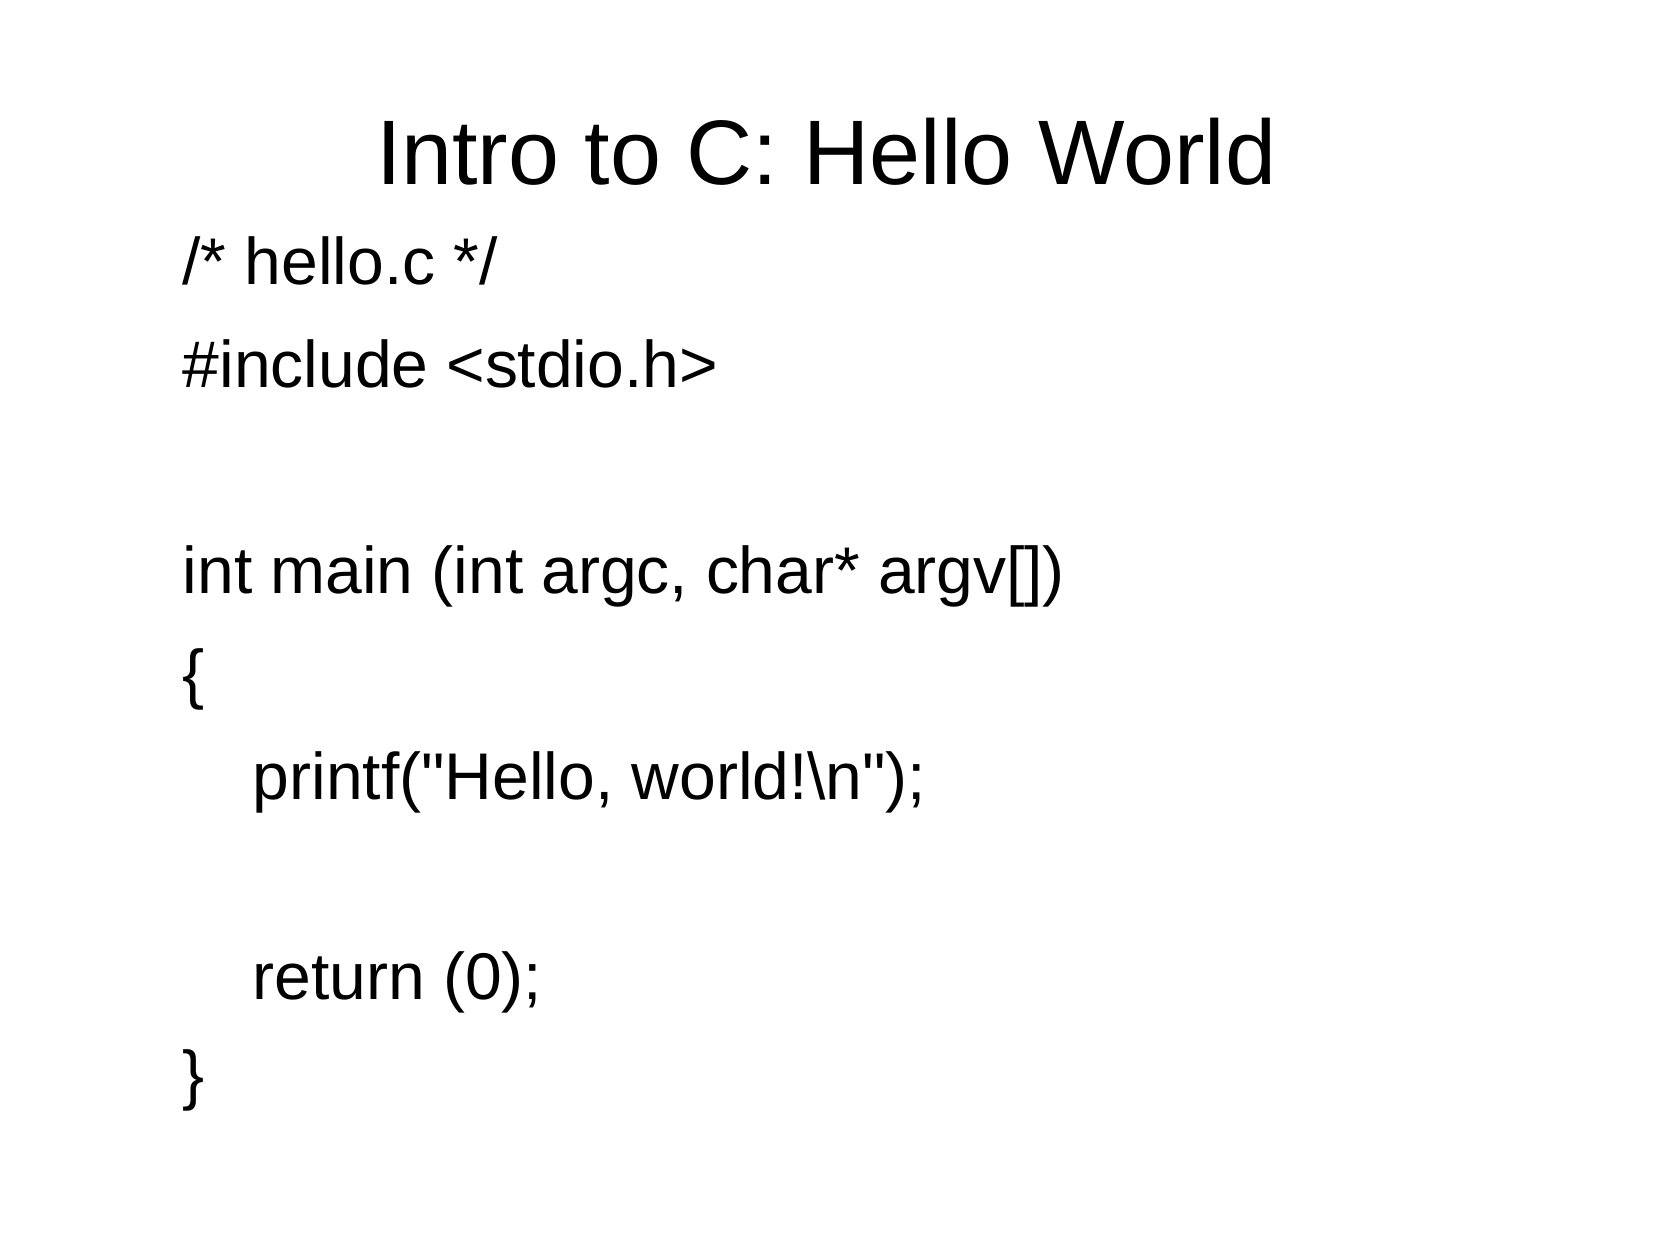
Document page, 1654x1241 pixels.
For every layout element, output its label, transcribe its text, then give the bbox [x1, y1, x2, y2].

title Intro to C: Hello World [82, 49, 1571, 257]
list /* hello.c */ #include <stdio.h> int main (int argc, char* argv[]) { printf("Hello, world!\n"); return (0); } [112, 225, 1613, 1119]
